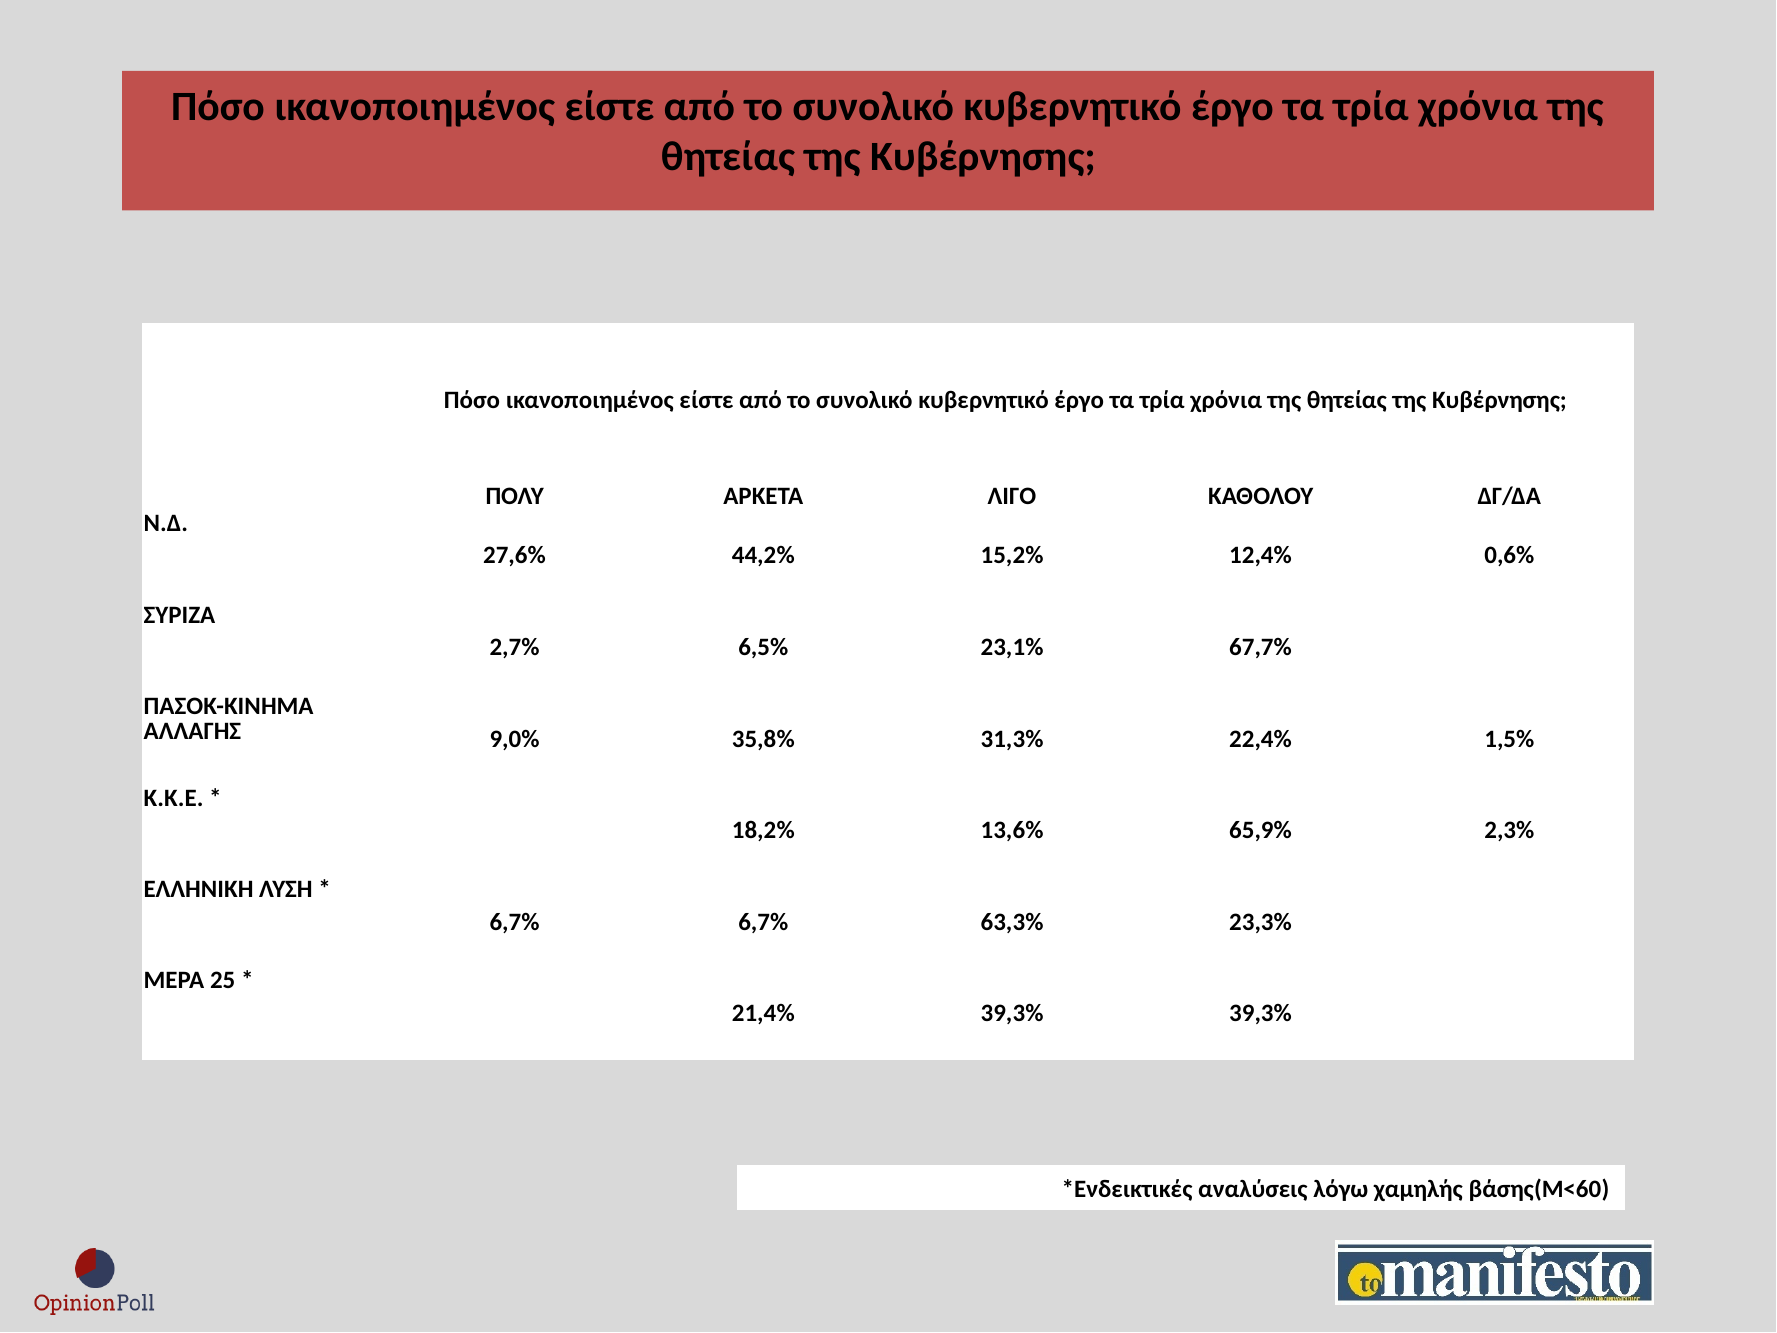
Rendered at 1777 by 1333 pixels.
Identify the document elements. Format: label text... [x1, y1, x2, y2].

table_cell [390, 786, 639, 877]
table_cell 63,3% [888, 877, 1136, 969]
table_header Πόσο ικανοποιημένος είστε από το συνολικό κυβερνητικό έργο τα τρία χρόνια της θητείας της Κυβέρνησης; [390, 323, 1634, 414]
table_cell 44,2% [639, 511, 888, 603]
table_cell [390, 969, 639, 1060]
table_cell ΠΟΛΥ [390, 414, 639, 511]
table_cell ΜΕΡΑ 25 * [142, 969, 390, 1060]
table_cell ΔΓ/ΔΑ [1385, 414, 1634, 511]
table_cell 23,1% [888, 603, 1136, 694]
table_cell 35,8% [639, 694, 888, 786]
picture [29, 1243, 160, 1316]
table_cell ΣΥΡΙΖΑ [142, 603, 390, 694]
table_cell [1385, 603, 1634, 694]
table_cell 23,3% [1136, 877, 1385, 969]
table_cell ΛΙΓΟ [888, 414, 1136, 511]
table_cell ΠΑΣΟΚ-ΚΙΝΗΜΑ ΑΛΛΑΓΗΣ [142, 694, 390, 786]
table_cell 22,4% [1136, 694, 1385, 786]
table_cell ΕΛΛΗΝΙΚΗ ΛΥΣΗ * [142, 877, 390, 969]
table_cell 12,4% [1136, 511, 1385, 603]
table_cell 0,6% [1385, 511, 1634, 603]
table_cell 1,5% [1385, 694, 1634, 786]
table_cell Κ.Κ.Ε. * [142, 786, 390, 877]
table_cell 67,7% [1136, 603, 1385, 694]
table_header [142, 323, 390, 511]
table_cell 6,5% [639, 603, 888, 694]
table_cell [1385, 877, 1634, 969]
table_cell ΚΑΘΟΛΟΥ [1136, 414, 1385, 511]
table_cell [1385, 969, 1634, 1060]
table_cell 21,4% [639, 969, 888, 1060]
table_cell 6,7% [390, 877, 639, 969]
table_cell 39,3% [1136, 969, 1385, 1060]
table_cell 2,7% [390, 603, 639, 694]
table_cell 15,2% [888, 511, 1136, 603]
text_box *Ενδεικτικές αναλύσεις λόγω χαμηλής βάσης(Μ<60) [737, 1165, 1625, 1210]
title Πόσο ικανοποιημένος είστε από το συνολικό κυβερνητικό έργο τα τρία χρόνια της θητείας της Κυβέρνησης; [122, 70, 1654, 211]
table_cell 13,6% [888, 786, 1136, 877]
table_cell 65,9% [1136, 786, 1385, 877]
table_cell 6,7% [639, 877, 888, 969]
table_cell 9,0% [390, 694, 639, 786]
table_cell 2,3% [1385, 786, 1634, 877]
table_cell 18,2% [639, 786, 888, 877]
table_cell 27,6% [390, 511, 639, 603]
table_cell Ν.Δ. [142, 511, 390, 603]
table_cell 39,3% [888, 969, 1136, 1060]
table_cell ΑΡΚΕΤΑ [639, 414, 888, 511]
picture [1335, 1240, 1654, 1305]
table_cell 31,3% [888, 694, 1136, 786]
